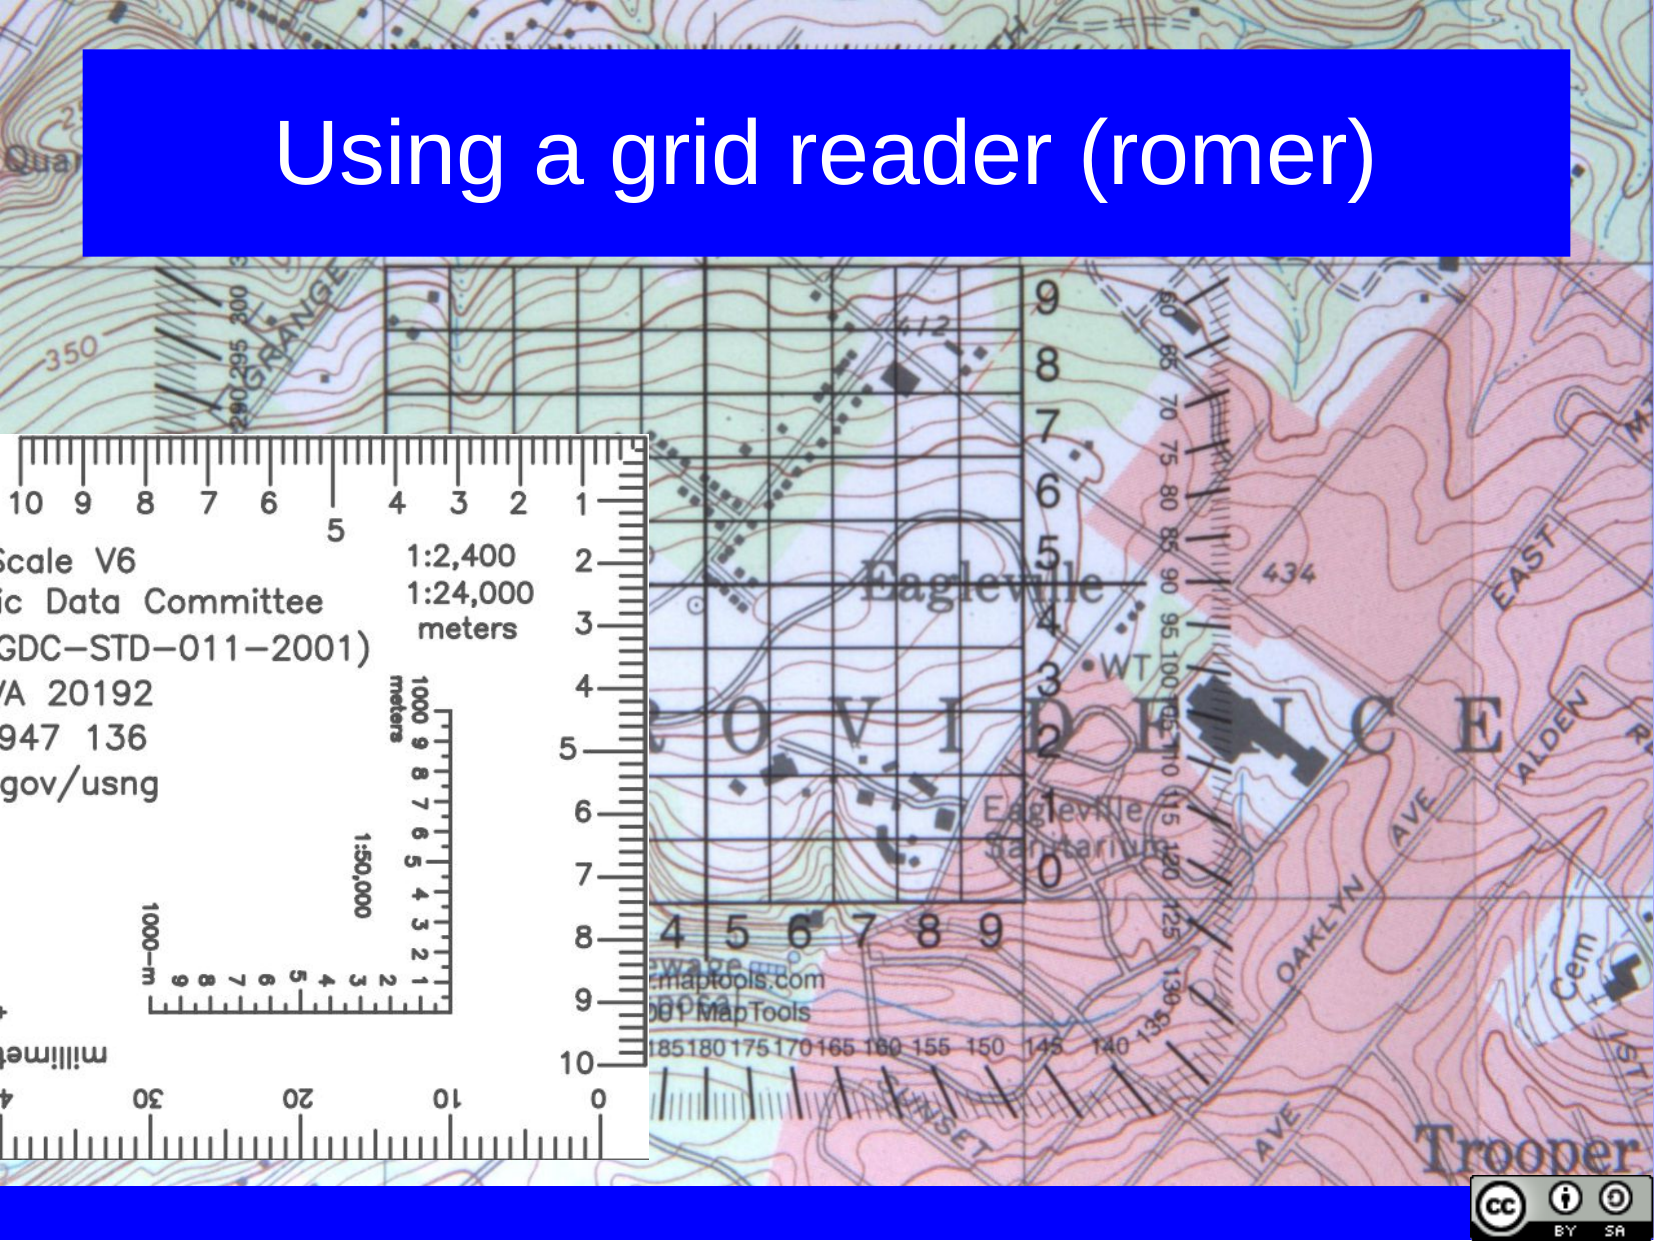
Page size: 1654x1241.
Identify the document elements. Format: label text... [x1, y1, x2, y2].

title Using a grid reader (romer) [82, 49, 1571, 257]
picture [0, 0, 1654, 1241]
